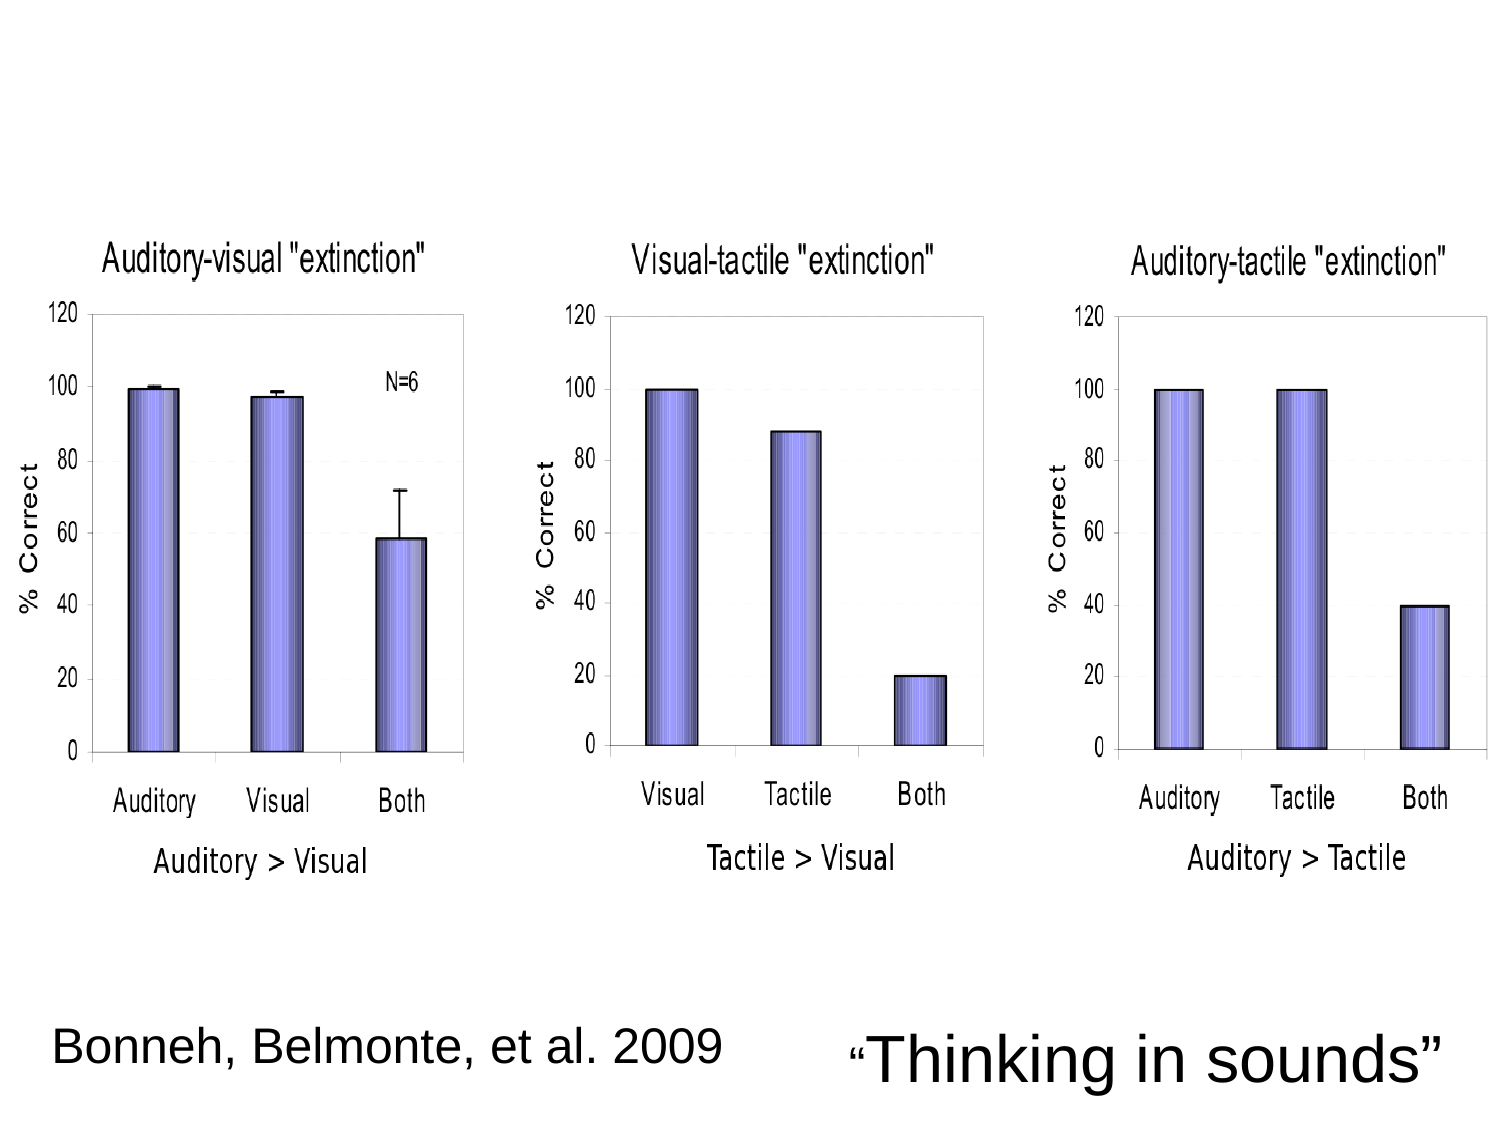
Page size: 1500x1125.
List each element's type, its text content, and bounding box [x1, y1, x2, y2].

text_box Bonneh, Belmonte, et al. 2009 [51, 1007, 725, 1067]
picture [0, 222, 1500, 897]
text_box “Thinking in sounds” [848, 1007, 1443, 1074]
